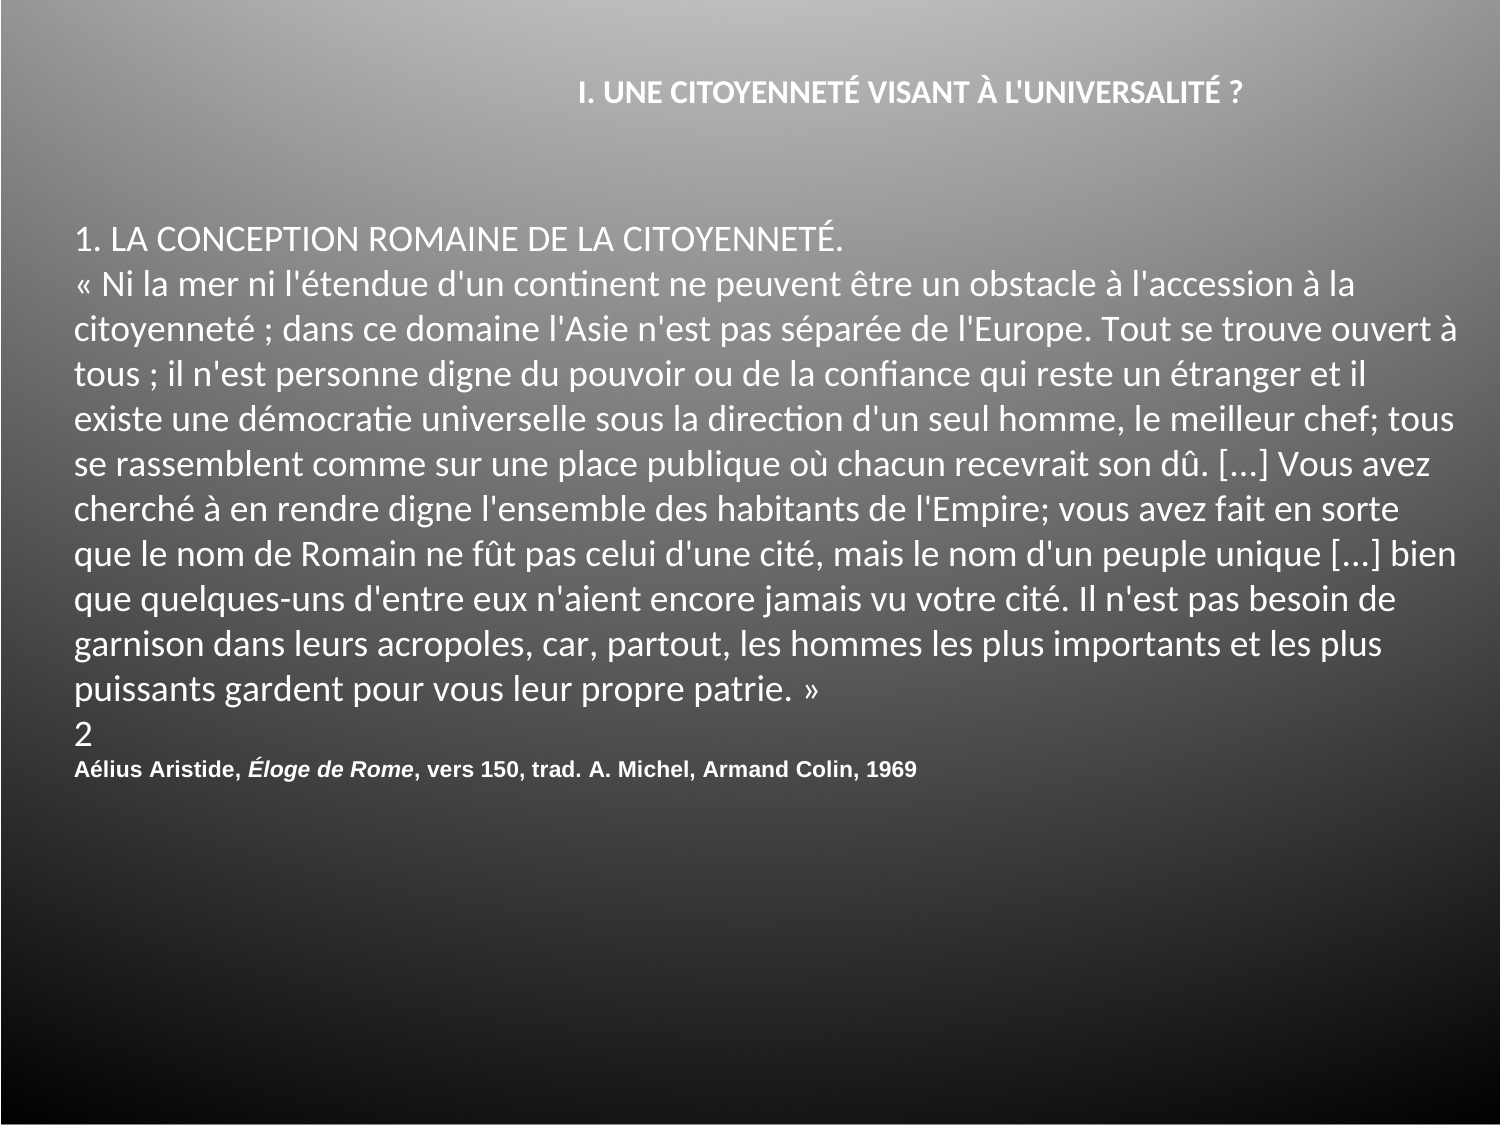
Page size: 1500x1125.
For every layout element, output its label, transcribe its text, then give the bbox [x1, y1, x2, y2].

text_box 1. LA CONCEPTION ROMAINE DE LA CITOYENNETÉ. « Ni la mer ni l'étendue d'un continent ne peuvent être un obstacle à l'accession à la citoyenneté ; dans ce domaine l'Asie n'est pas séparée de l'Europe. Tout se trouve ouvert à tous ; il n'est personne digne du pouvoir ou de la confiance qui reste un étranger et il existe une démocratie universelle sous la direction d'un seul homme, le meilleur chef; tous se rassemblent comme sur une place publique où chacun recevrait son dû. [...] Vous avez cherché à en rendre digne l'ensemble des habitants de l'Empire; vous avez fait en sorte que le nom de Romain ne fût pas celui d'une cité, mais le nom d'un peuple unique [...] bien que quelques-uns d'entre eux n'aient encore jamais vu votre cité. Il n'est pas besoin de garnison dans leurs acropoles, car, partout, les hommes les plus importants et les plus puissants gardent pour vous leur propre patrie. » 2 Aélius Aristide, Éloge de Rome, vers 150, trad. A. Michel, Armand Colin, 1969 [59, 206, 1477, 789]
text_box I. UNE CITOYENNETÉ VISANT À L'UNIVERSALITÉ ? [561, 63, 1262, 119]
picture [0, 0, 1500, 1125]
